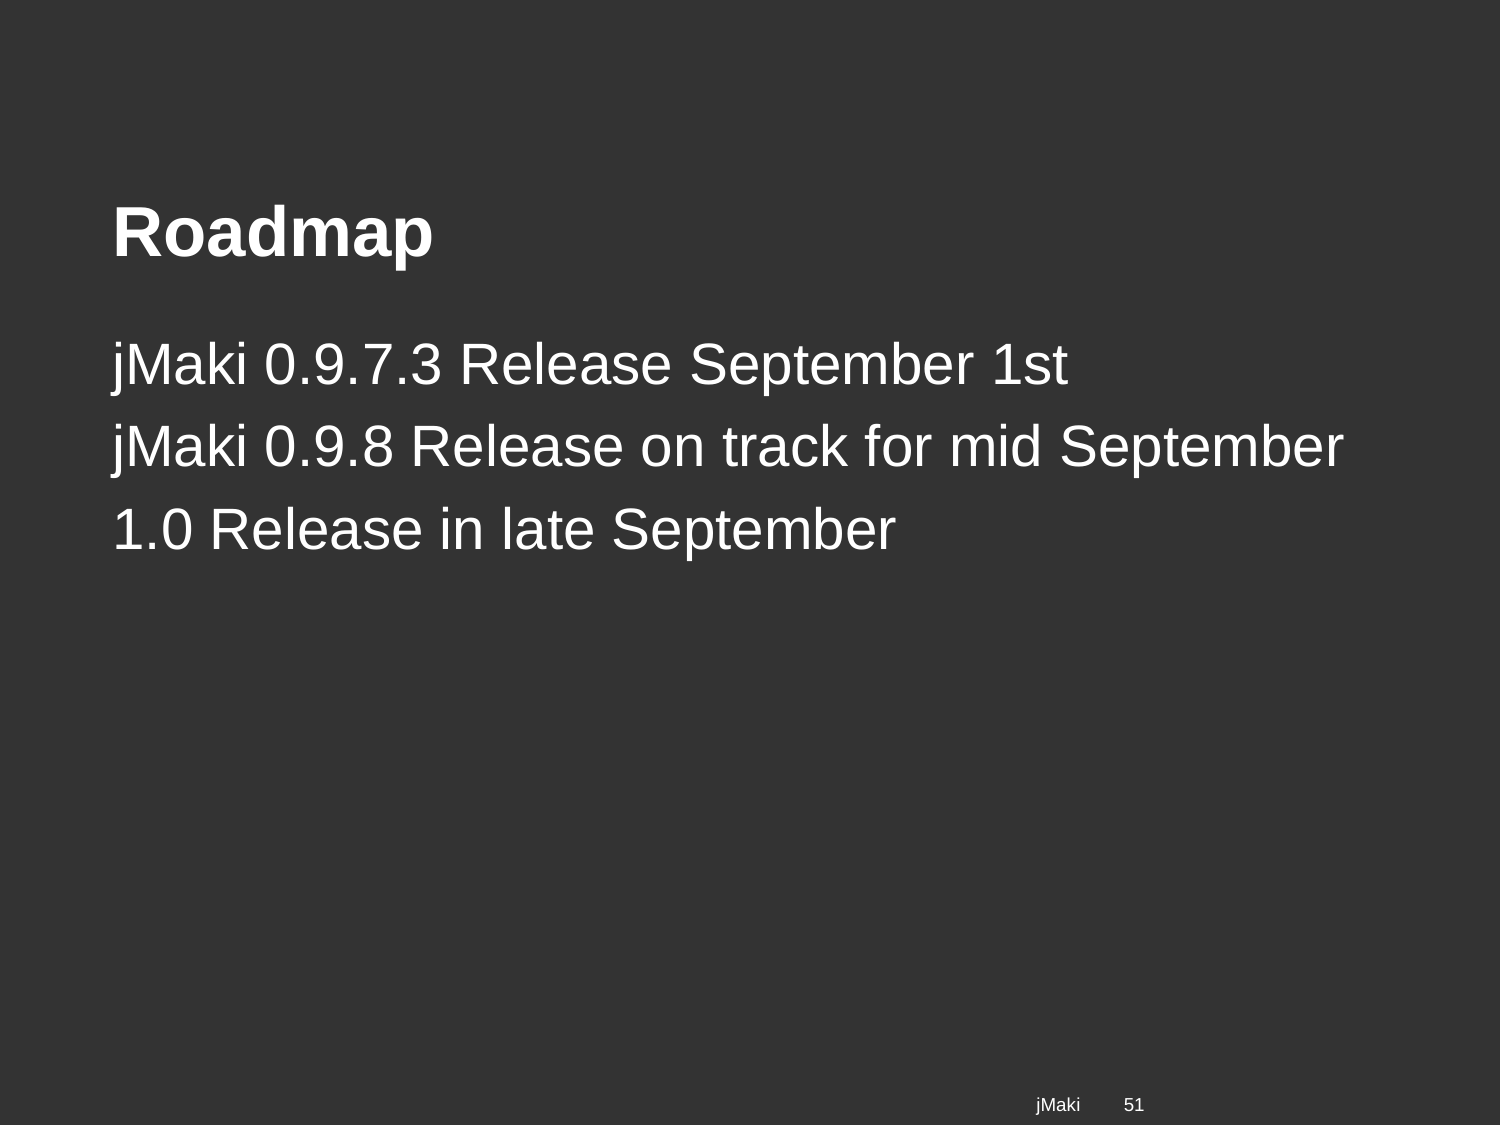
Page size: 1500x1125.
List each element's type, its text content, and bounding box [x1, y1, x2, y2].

title Roadmap [112, 119, 1417, 271]
list jMaki 0.9.7.3 Release September 1st jMaki 0.9.8 Release on track for mid September 1.0 Release in late September [112, 337, 1463, 1030]
